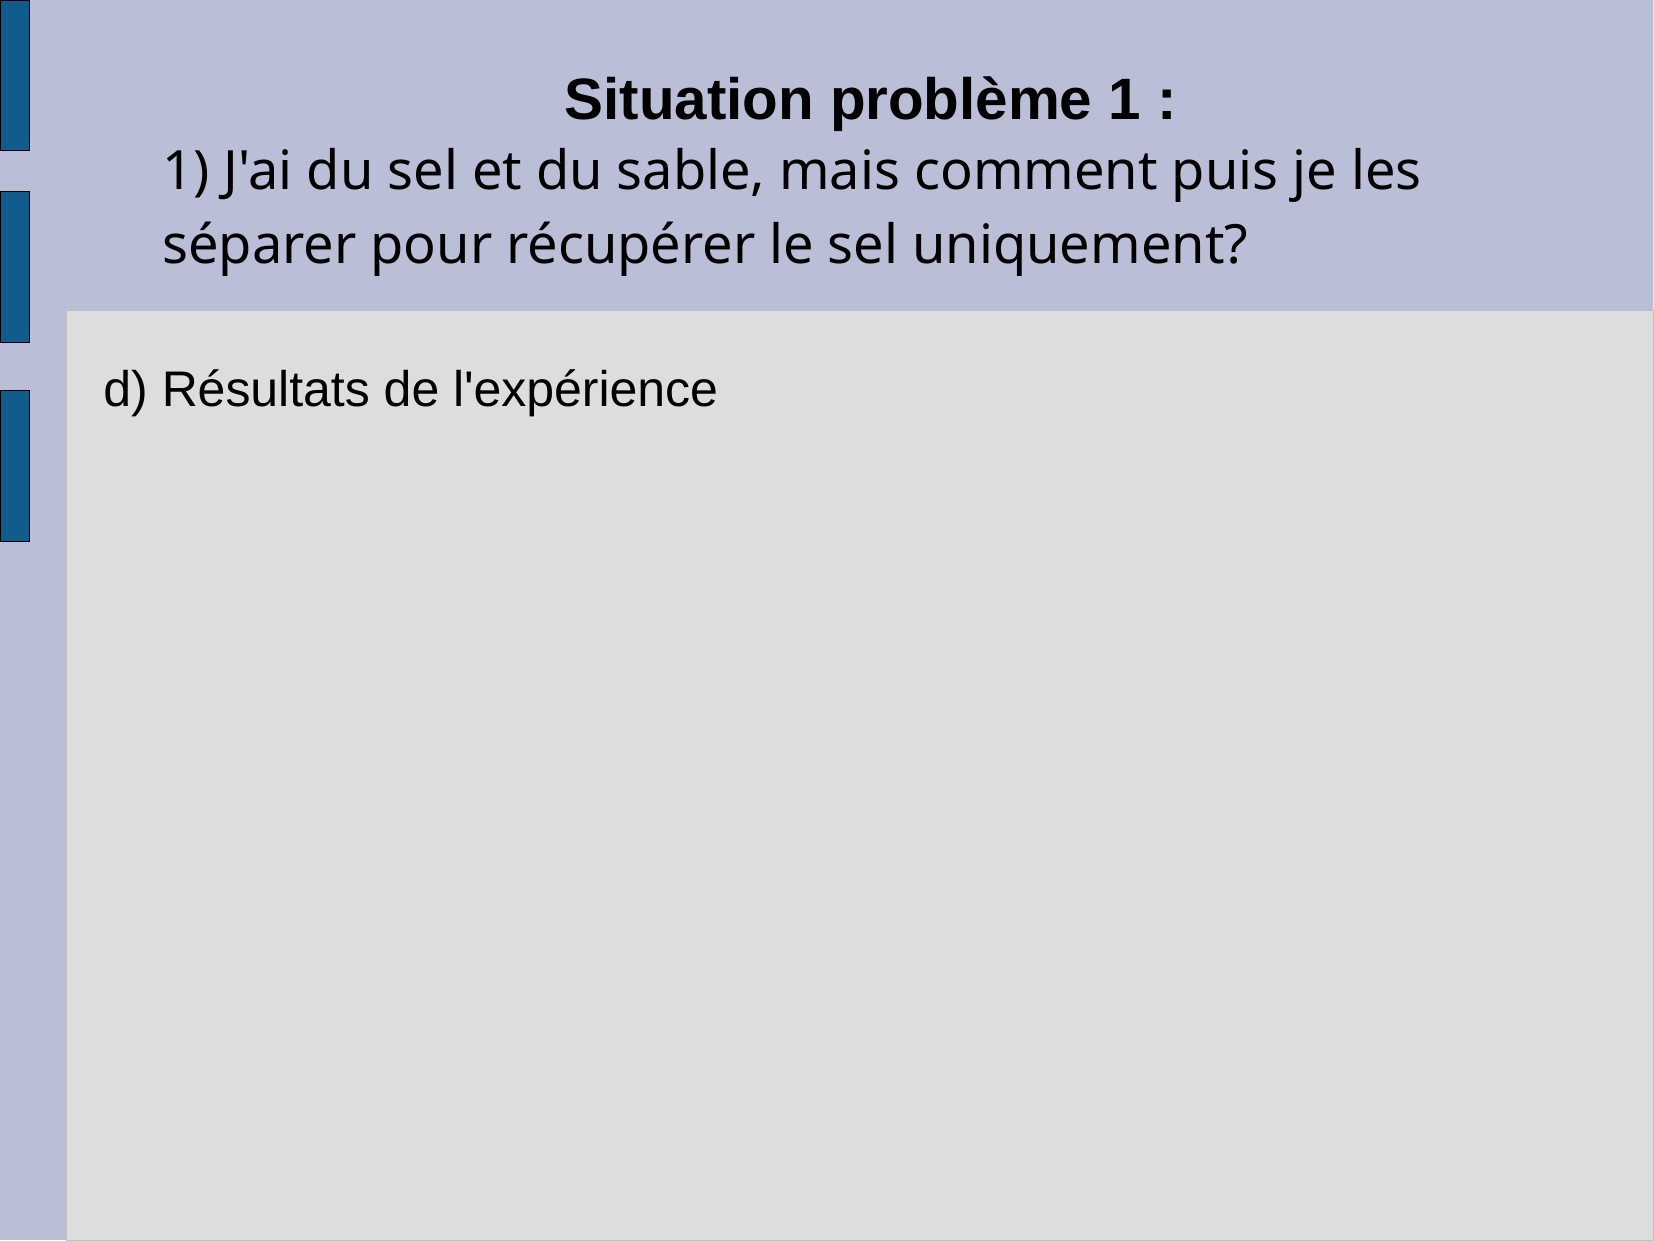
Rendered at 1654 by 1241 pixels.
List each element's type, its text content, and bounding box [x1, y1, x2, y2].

text_box Situation problème 1 : 1) J'ai du sel et du sable, mais comment puis je les séparer pour récupérer le sel uniquement? [147, 59, 1595, 292]
text_box d) Résultats de l'expérience [88, 354, 1595, 509]
